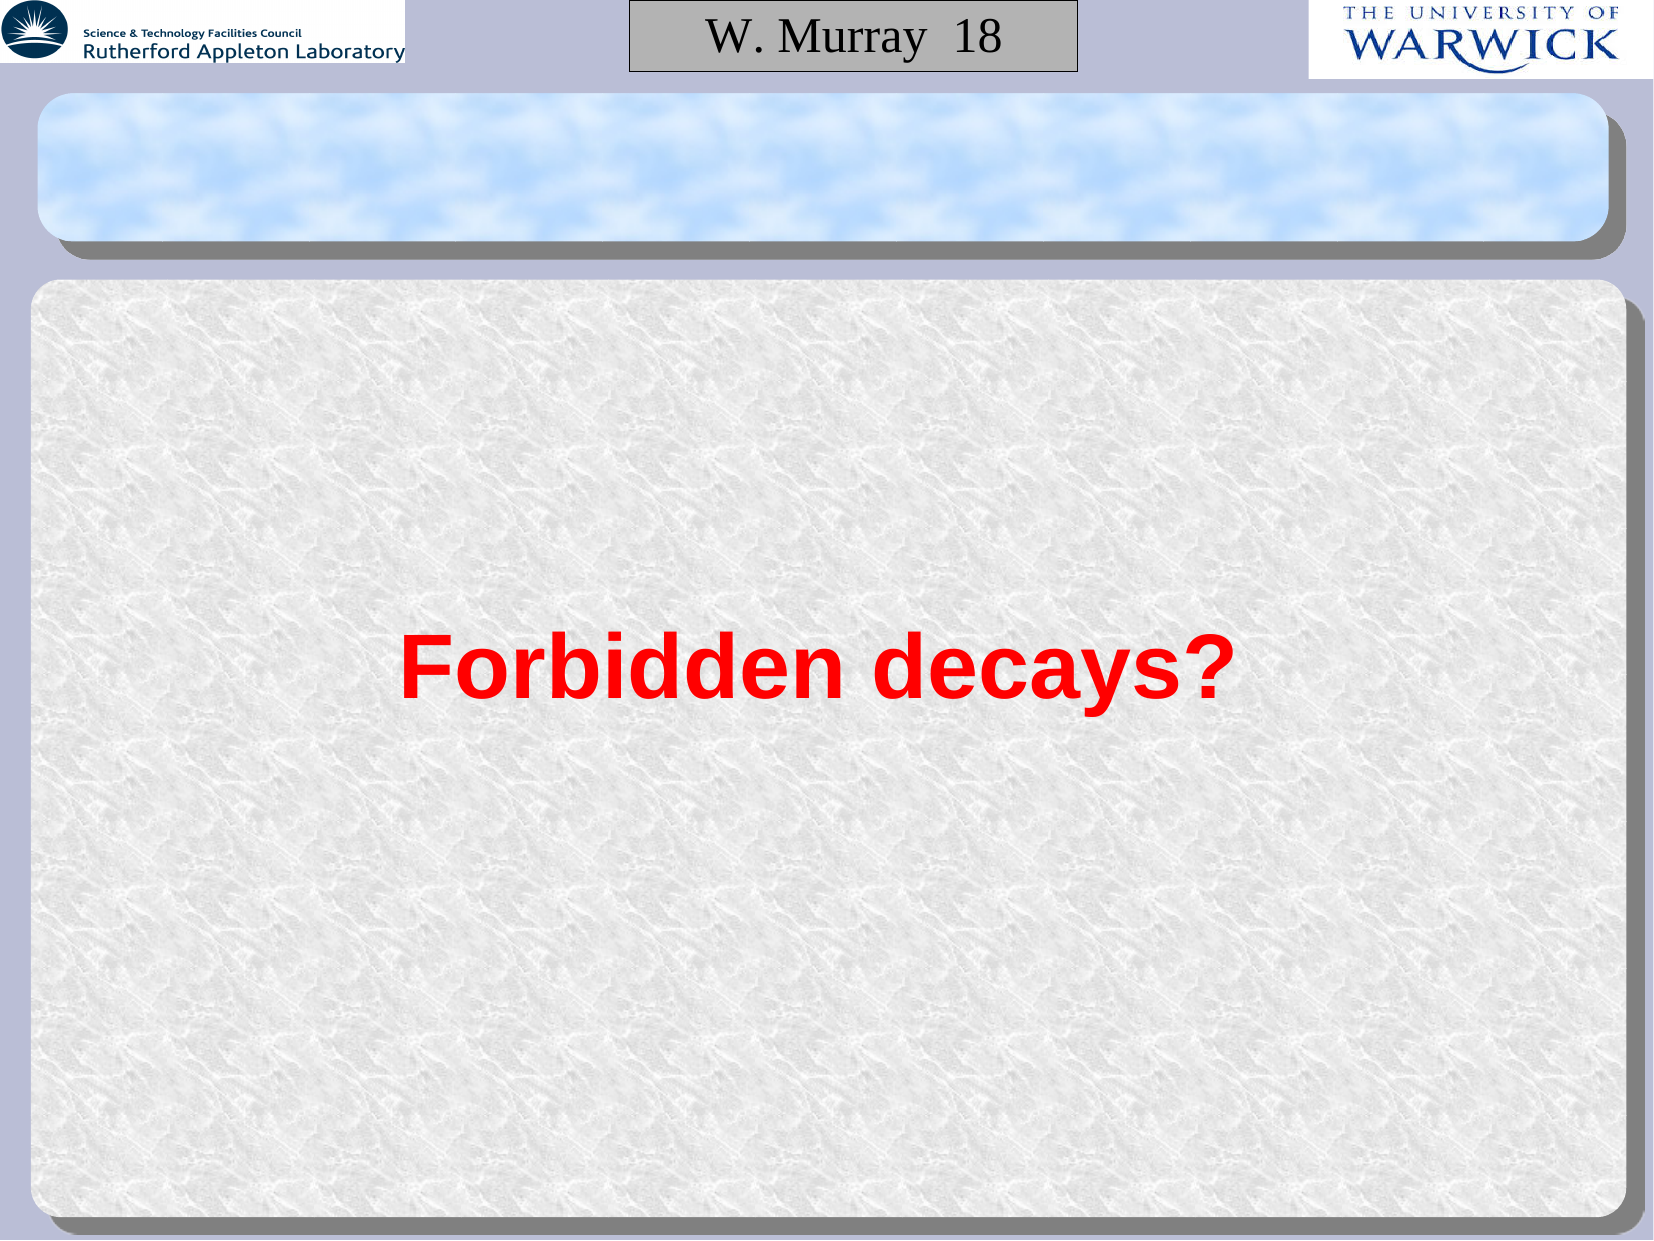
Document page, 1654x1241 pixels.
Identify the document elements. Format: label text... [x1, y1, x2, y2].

picture [37, 93, 1609, 242]
picture [0, 0, 405, 63]
title Forbidden decays? [128, 591, 1510, 742]
picture [30, 279, 1627, 1218]
picture [1308, 0, 1654, 79]
